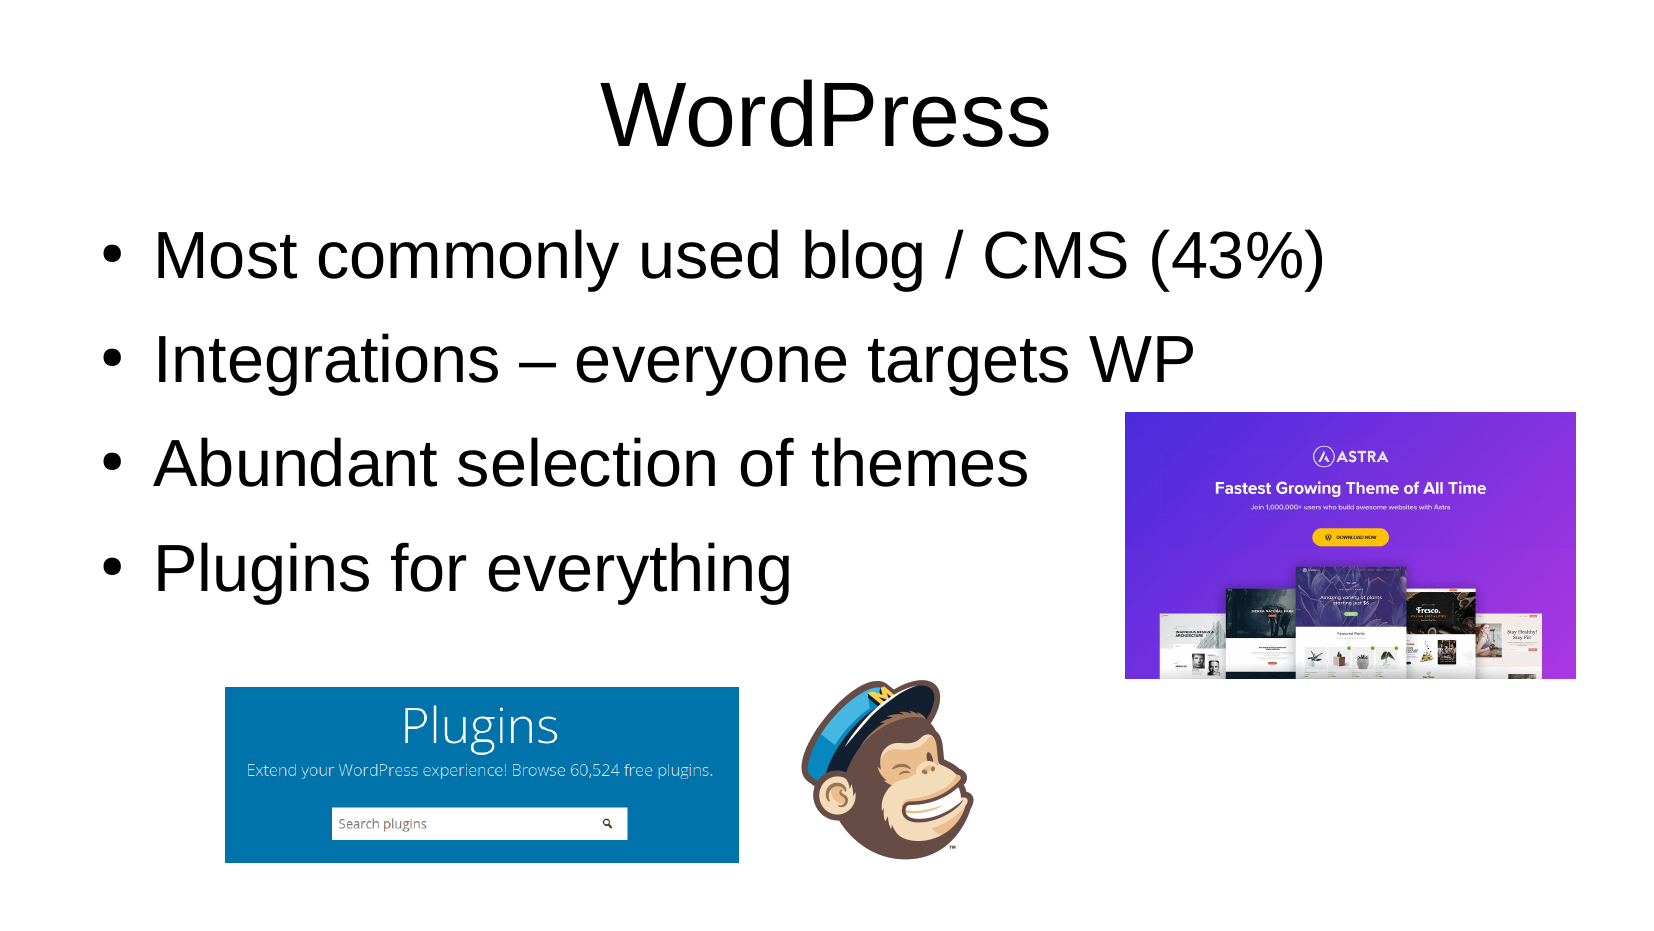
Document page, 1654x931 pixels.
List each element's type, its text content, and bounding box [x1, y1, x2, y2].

title WordPress [82, 37, 1571, 193]
picture [477, 740, 493, 744]
picture [406, 709, 418, 742]
picture [1125, 412, 1576, 679]
picture [799, 678, 976, 863]
picture [333, 808, 627, 839]
picture [445, 718, 450, 742]
list Most commonly used blog / CMS (43%) Integrations – everyone targets WP Abundant selection of themes Plugins for everything [82, 217, 1571, 758]
